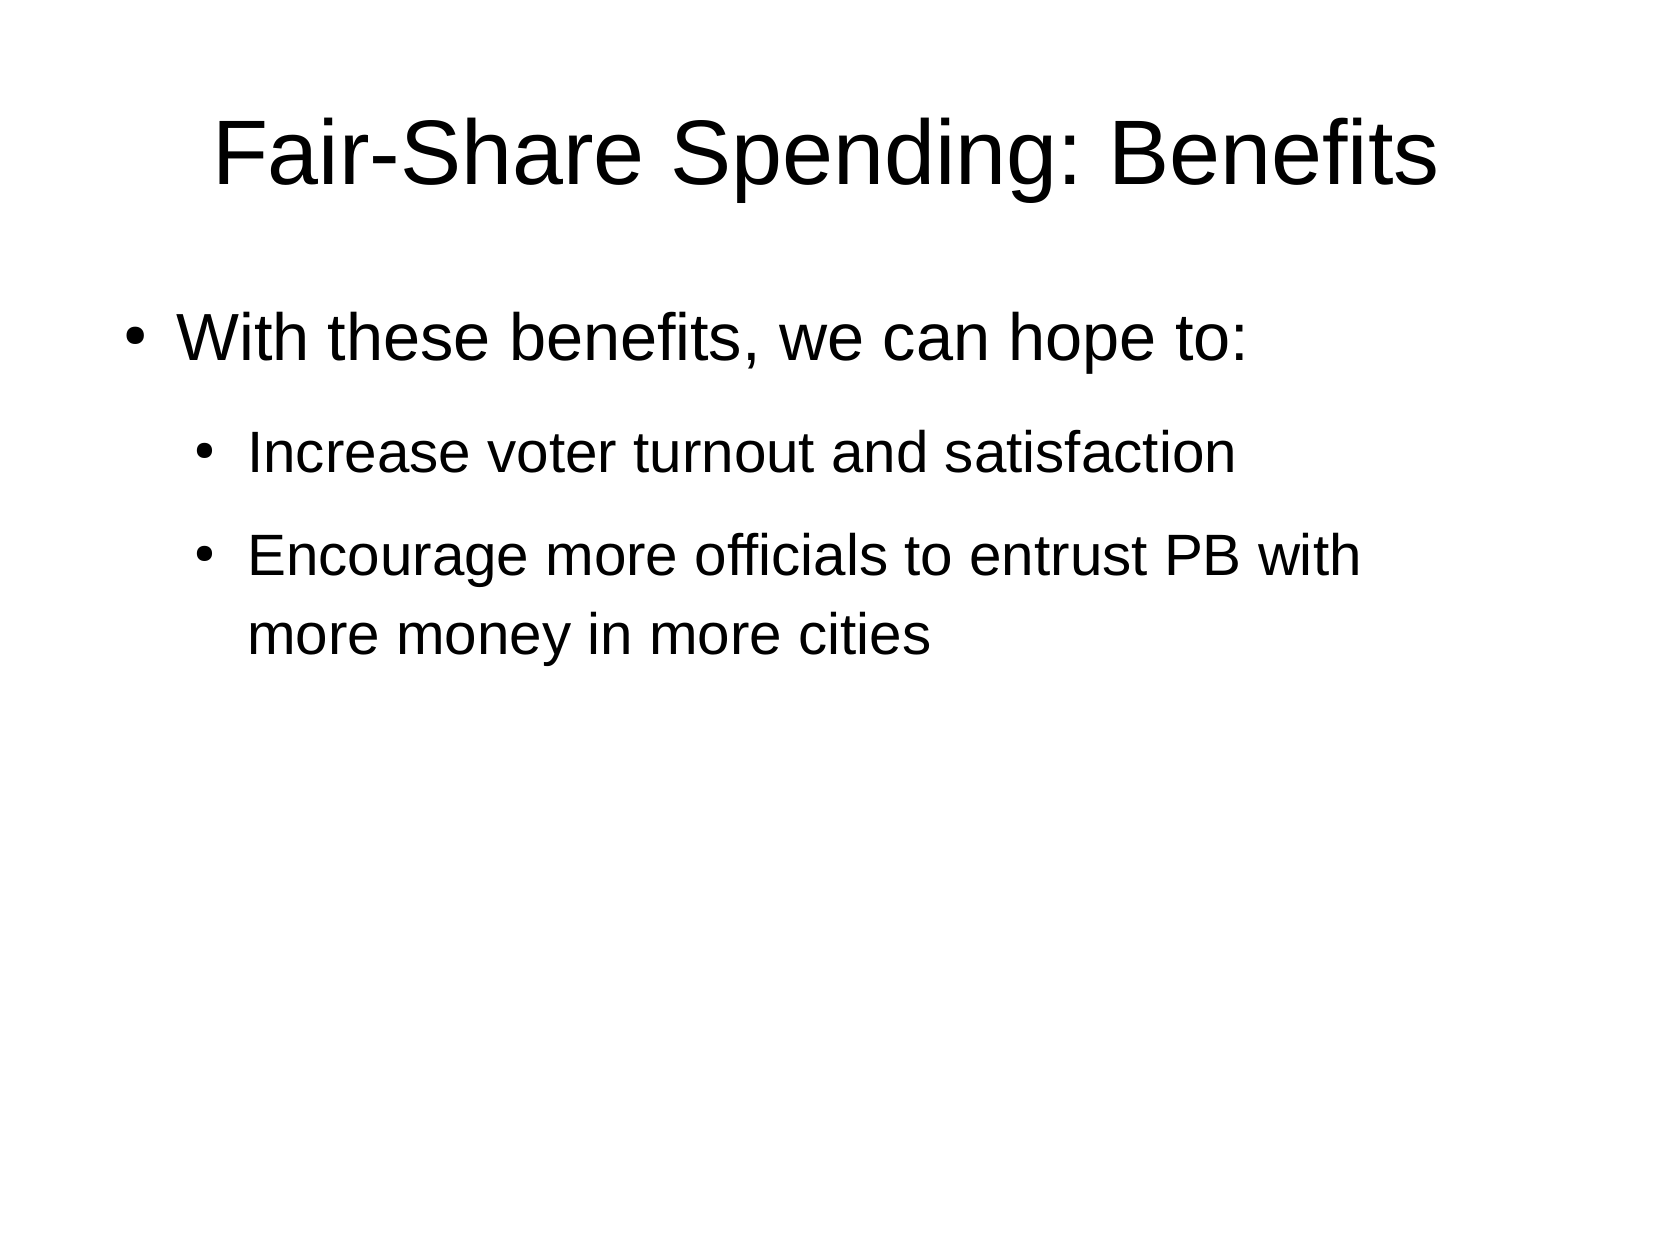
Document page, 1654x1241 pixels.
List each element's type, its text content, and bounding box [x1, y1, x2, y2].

list With these benefits, we can hope to: Increase voter turnout and satisfaction Encourage more officials to entrust PB with more money in more cities [105, 300, 1594, 1119]
title Fair-Share Spending: Benefits [82, 49, 1571, 257]
